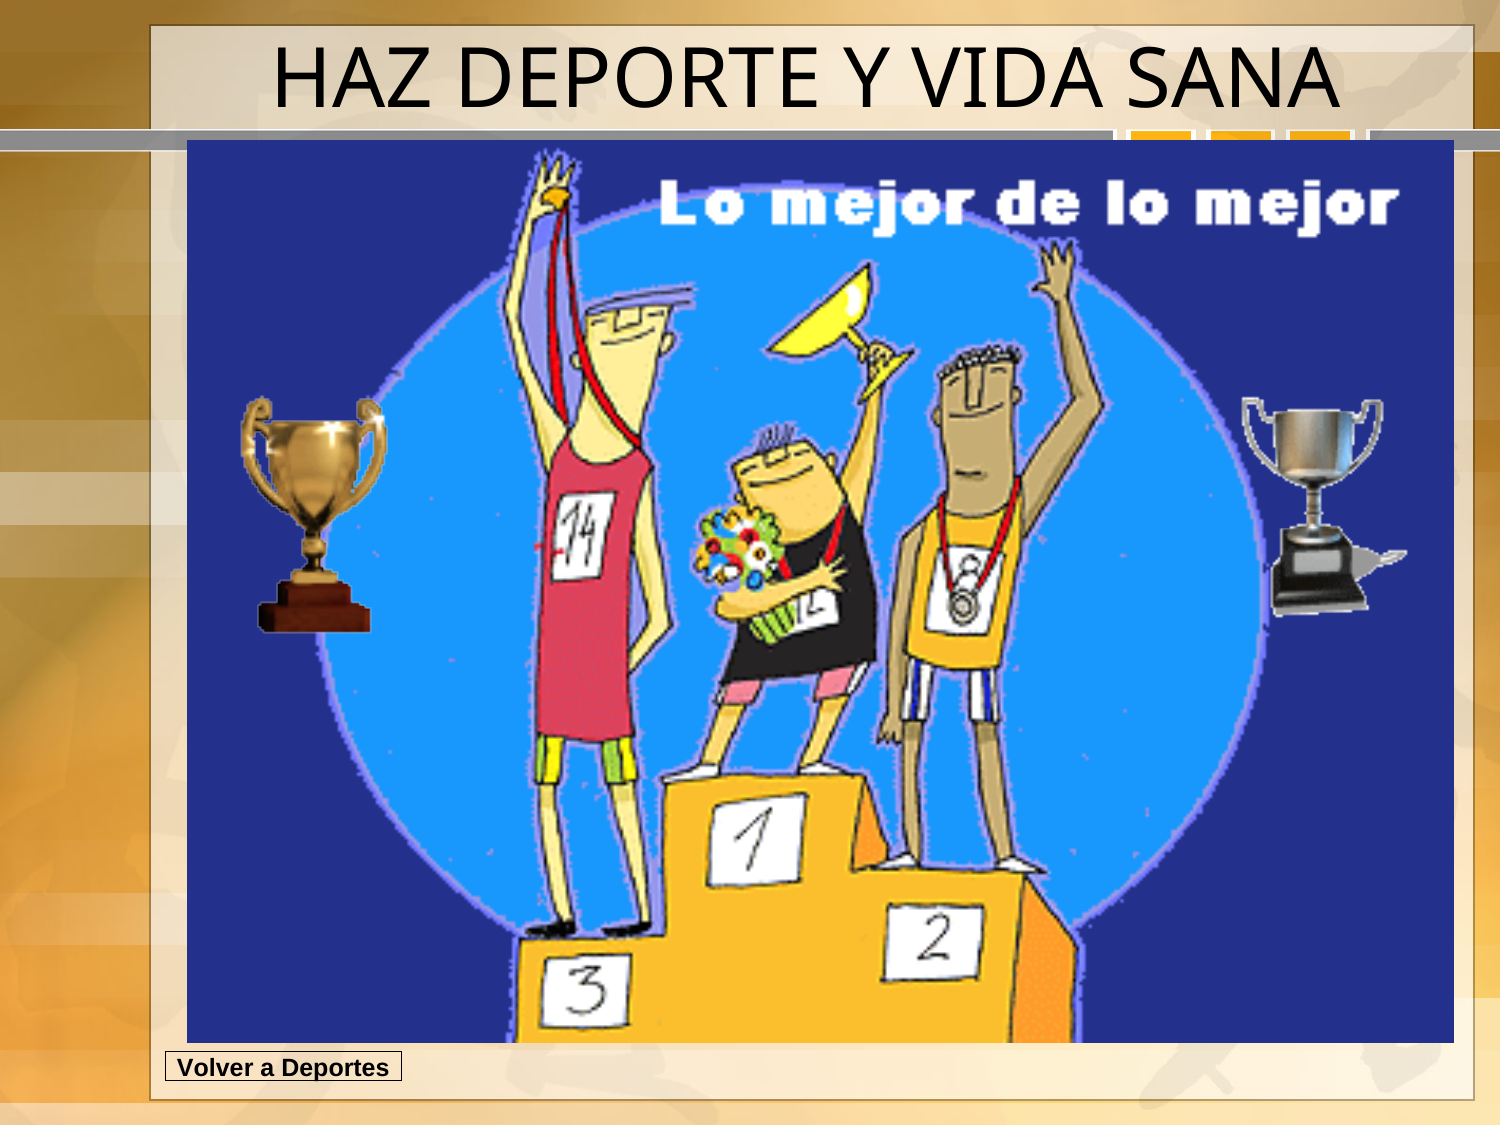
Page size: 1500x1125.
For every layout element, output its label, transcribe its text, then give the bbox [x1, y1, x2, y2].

title HAZ DEPORTE Y VIDA SANA [149, 0, 1463, 151]
picture [0, 0, 1500, 1125]
text_box Volver a Deportes [165, 1051, 402, 1081]
